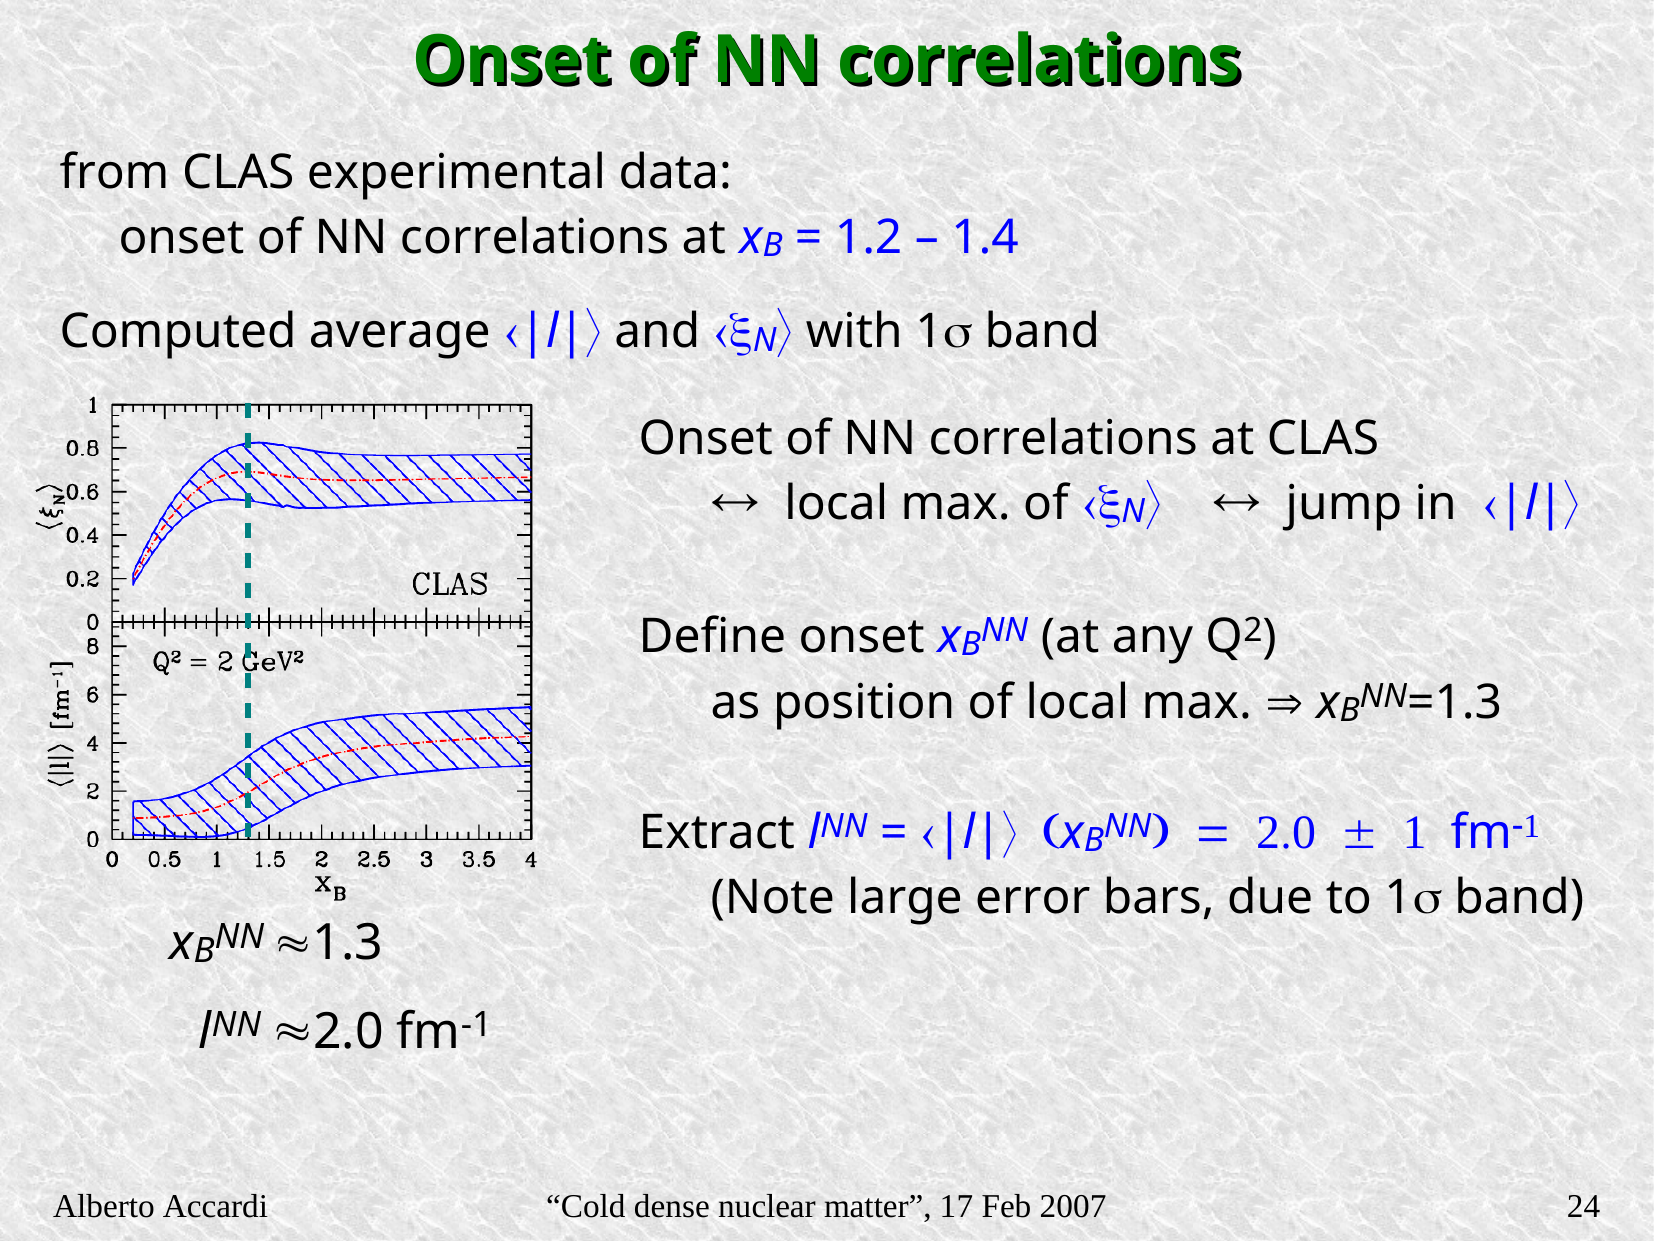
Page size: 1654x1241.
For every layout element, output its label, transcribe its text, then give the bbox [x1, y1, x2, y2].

text_box Onset of NN correlations [29, 4, 1624, 132]
text_box from CLAS experimental data: onset of NN correlations at xB = 1.2 – 1.4 [44, 129, 1654, 272]
text_box Onset of NN correlations at CLAS  local max. of xN  jump in |l| Define onset xBNN (at any Q2) as position of local max.  xBNN=1.3 Extract lNN = |l| (xBNN) = 2.0  1 fm-1 (Note large error bars, due to 1s band) [564, 395, 1617, 934]
picture [0, 0, 1654, 1241]
text_box Computed average |l| and xN with 1s band [44, 289, 1654, 377]
text_box xBNN 1.3 [154, 898, 384, 988]
text_box lNN 2.0 fm-1 [183, 987, 488, 1074]
